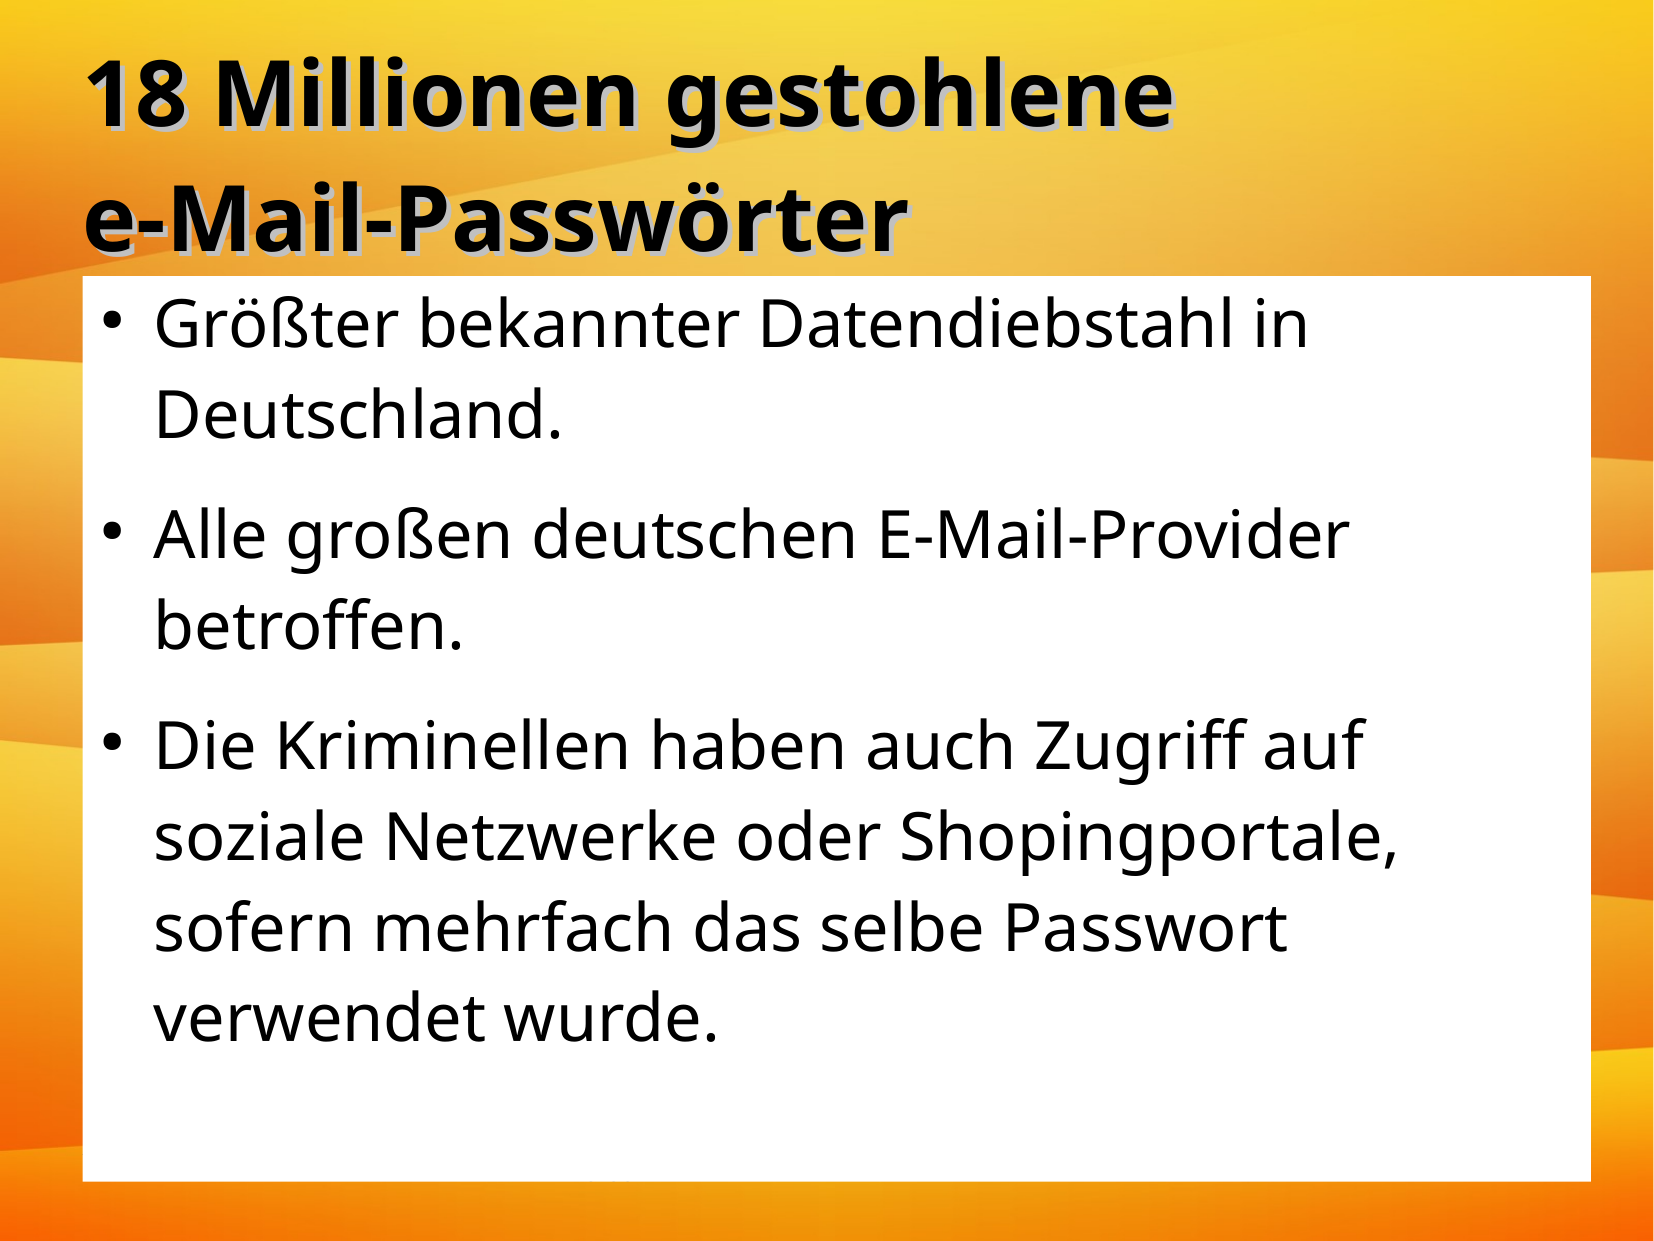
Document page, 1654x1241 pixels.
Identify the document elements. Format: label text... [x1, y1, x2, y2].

title 18 Millionen gestohlene e-Mail-Passwörter [82, 30, 1571, 276]
picture [0, 0, 1654, 1241]
list Größter bekannter Datendiebstahl in Deutschland. Alle großen deutschen E-Mail-Provider betroffen. Die Kriminellen haben auch Zugriff auf soziale Netzwerke oder Shopingportale, sofern mehrfach das selbe Passwort verwendet wurde. [82, 276, 1591, 1091]
